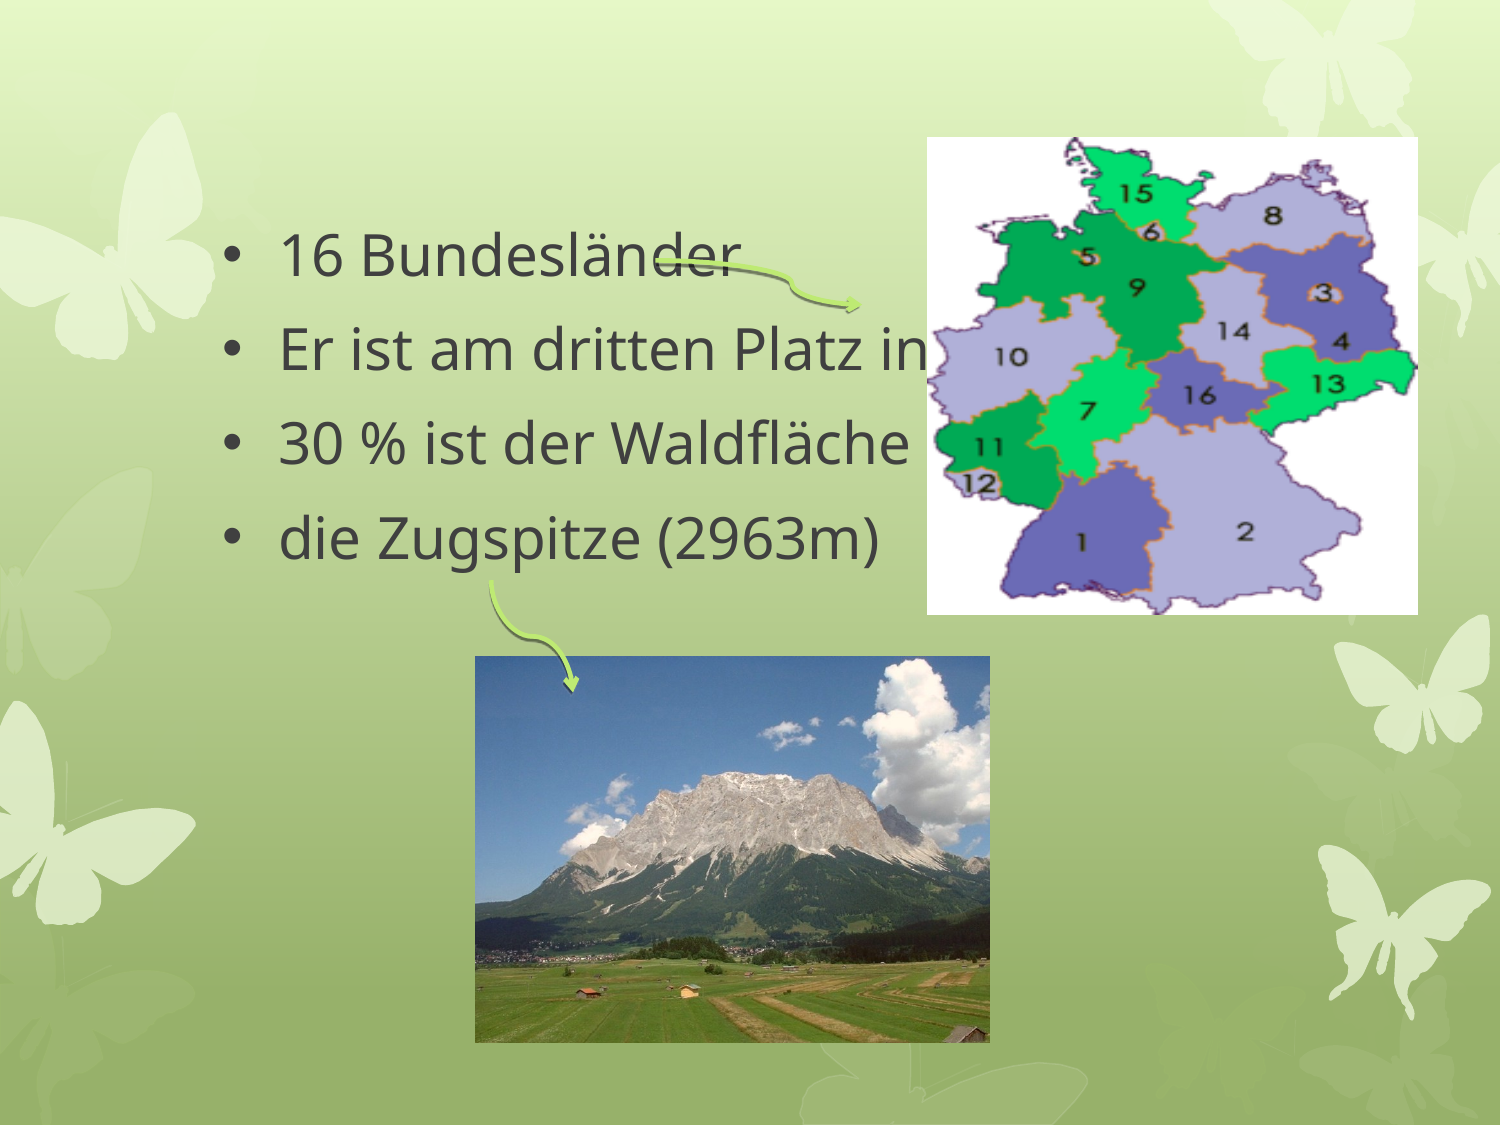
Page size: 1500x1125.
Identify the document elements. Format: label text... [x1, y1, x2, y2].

list 16 Bundesländer Er ist am dritten Platz in Europa 30 % ist der Waldfläche die Zugspitze (2963m) [207, 97, 1376, 762]
picture [475, 656, 990, 1043]
picture [563, 683, 572, 693]
picture [927, 137, 1418, 615]
